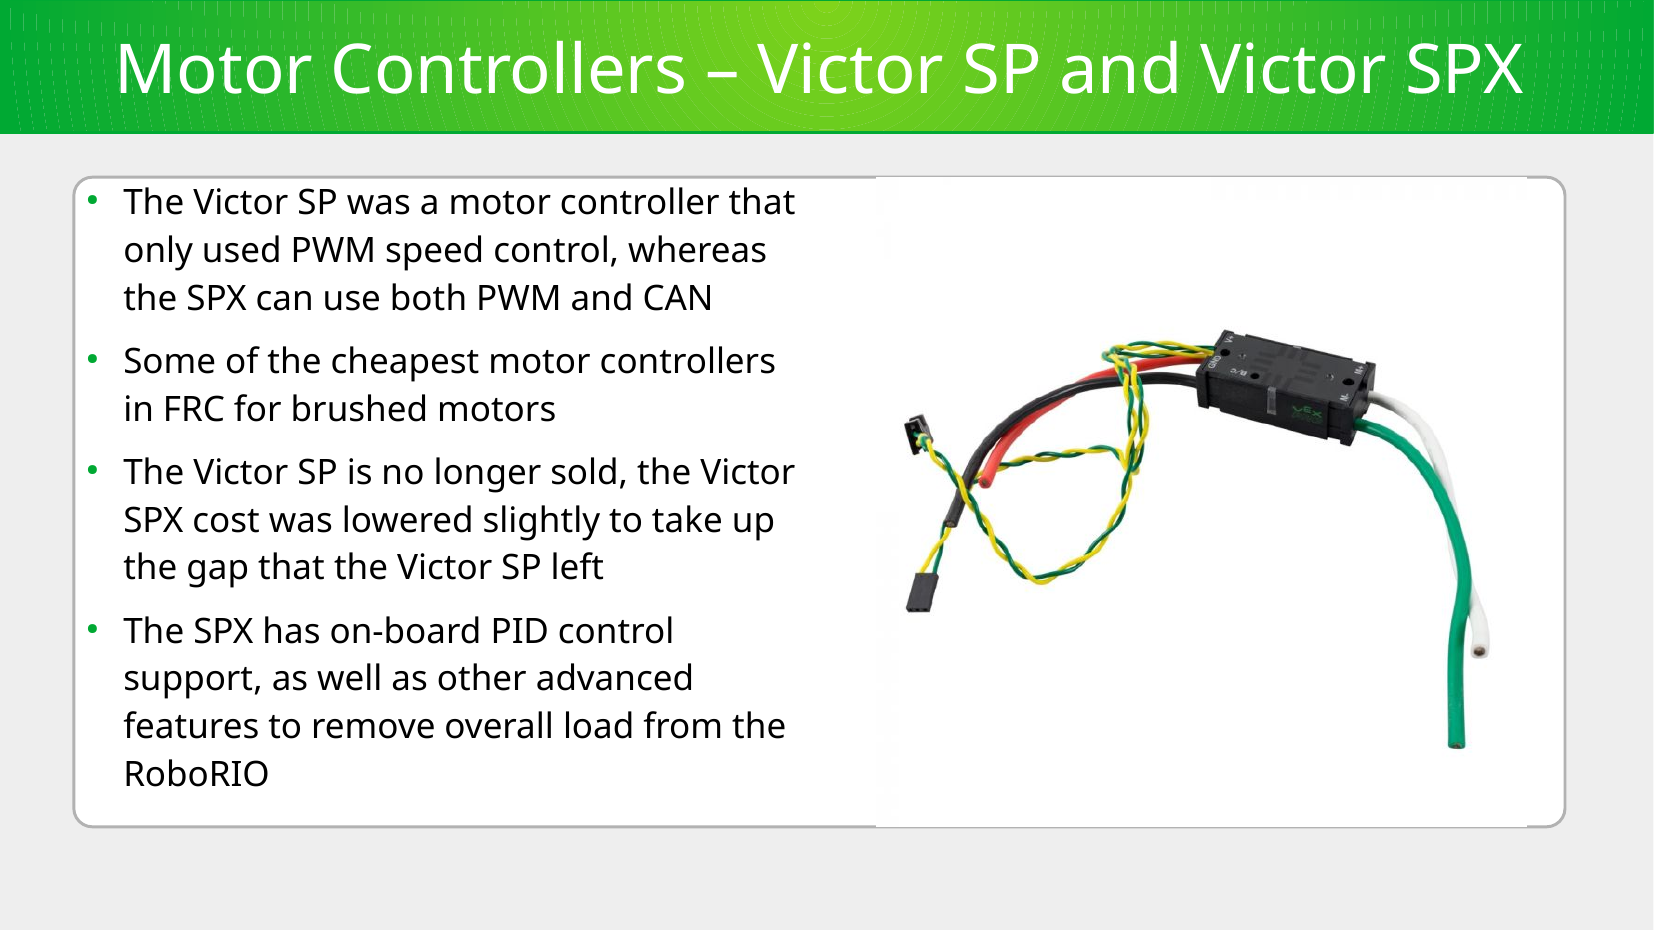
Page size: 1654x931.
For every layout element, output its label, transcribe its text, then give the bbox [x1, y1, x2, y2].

title Motor Controllers – Victor SP and Victor SPX [73, 14, 1565, 119]
picture [876, 177, 1527, 827]
list The Victor SP was a motor controller that only used PWM speed control, whereas the SPX can use both PWM and CAN Some of the cheapest motor controllers in FRC for brushed motors The Victor SP is no longer sold, the Victor SPX cost was lowered slightly to take up the gap that the Victor SP left The SPX has on-board PID control support, as well as other advanced features to remove overall load from the RoboRIO [73, 177, 802, 827]
